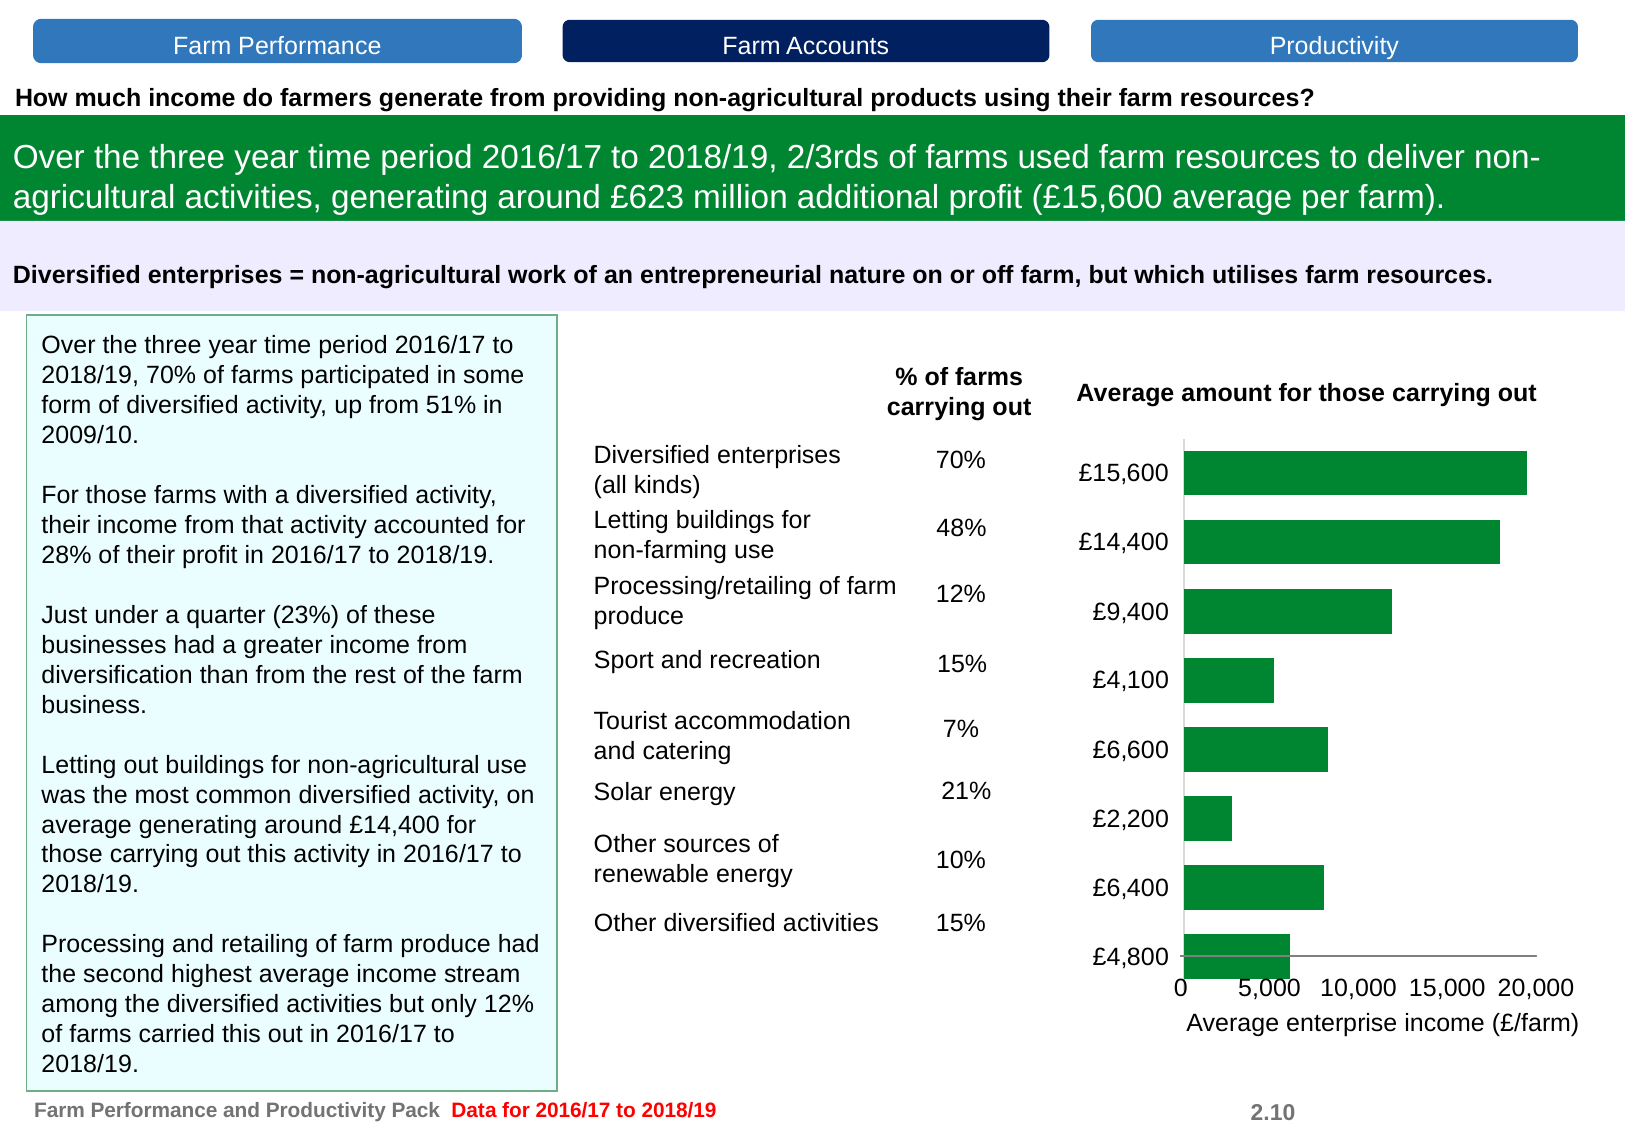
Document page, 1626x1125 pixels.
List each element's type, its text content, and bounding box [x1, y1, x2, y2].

text_box Average amount for those carrying out [1047, 369, 1567, 415]
text_box 20,000 [1498, 980, 1507, 994]
text_box Diversified enterprises (all kinds) [594, 439, 864, 499]
text_box 0 [1174, 971, 1188, 1001]
text_box Other diversified activities [594, 906, 840, 936]
text_box 7% [840, 704, 1082, 751]
text_box Processing/retailing of farm produce [594, 570, 899, 630]
text_box 0 [1176, 980, 1184, 994]
text_box Other sources of renewable energy [594, 828, 883, 888]
text_box Letting buildings for non-farming use [594, 504, 864, 564]
chart [1068, 427, 1591, 1003]
text_box Over the three year time period 2016/17 to 2018/19, 70% of farms participated in some form of diversified activity, up from 51% in 2009/10. For those farms with a diversified activity, their income from that activity accounted for 28% of their profit in 2016/17 to 2018/19. Just under a quarter (23%) of these businesses had a greater income from diversification than from the rest of the farm business. Letting out buildings for non-agricultural use was the most common diversified activity, on average generating around £14,400 for those carrying out this activity in 2016/17 to 2018/19. Processing and retailing of farm produce had the second highest average income stream among the diversified activities but only 12% of farms carried this out in 2016/17 to 2018/19. [26, 315, 557, 1092]
text_box 21% [845, 766, 1088, 813]
text_box 15,000 [1409, 971, 1486, 1001]
text_box 20,000 [1498, 971, 1575, 1001]
text_box 2.10 [1235, 1081, 1602, 1125]
text_box 10% [840, 836, 1082, 882]
text_box Farm Performance [34, 19, 521, 63]
text_box 70% [840, 436, 1082, 482]
text_box 5,000 [1238, 971, 1301, 1001]
text_box Over the three year time period 2016/17 to 2018/19, 2/3rds of farms used farm resources to deliver non-agricultural activities, generating around £623 million additional profit (£15,600 average per farm). [0, 115, 1625, 220]
text_box Productivity [1091, 19, 1578, 63]
text_box Sport and recreation [594, 644, 822, 674]
text_box 15% [840, 898, 1082, 945]
text_box 12% [840, 570, 1082, 616]
text_box Average enterprise income (£/farm) [1187, 1006, 1580, 1036]
text_box Tourist accommodation and catering [594, 705, 877, 765]
text_box 48% [840, 503, 1083, 550]
text_box 15% [841, 639, 1084, 685]
text_box Solar energy [594, 776, 736, 806]
text_box Farm Accounts [562, 19, 1050, 63]
text_box Diversified enterprises = non-agricultural work of an entrepreneurial nature on or off farm, but which utilises farm resources. [0, 220, 1625, 311]
text_box 10,000 [1320, 971, 1397, 1001]
text_box How much income do farmers generate from providing non-agricultural products using their farm resources? [0, 74, 1345, 115]
text_box Farm Performance and Productivity Pack Data for 2016/17 to 2018/19 [34, 1097, 717, 1122]
text_box % of farms carrying out [838, 352, 1081, 429]
